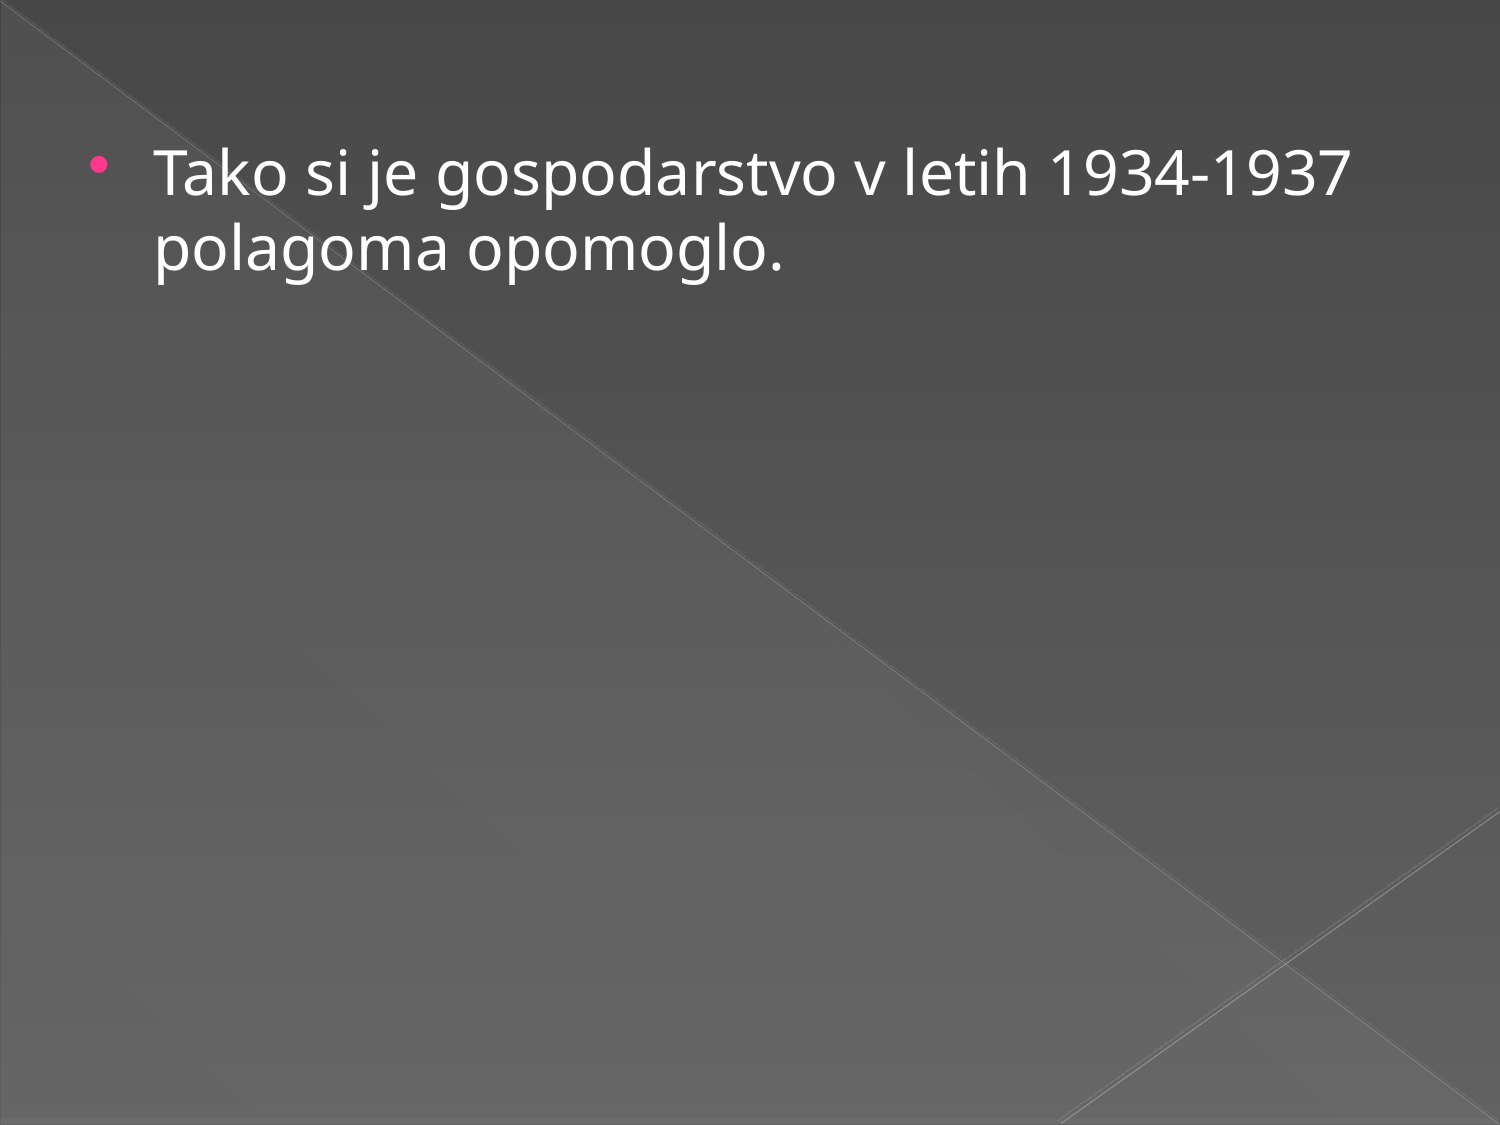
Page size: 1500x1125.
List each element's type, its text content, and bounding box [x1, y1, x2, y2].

list Tako si je gospodarstvo v letih 1934-1937 polagoma opomoglo. [64, 125, 1425, 1059]
